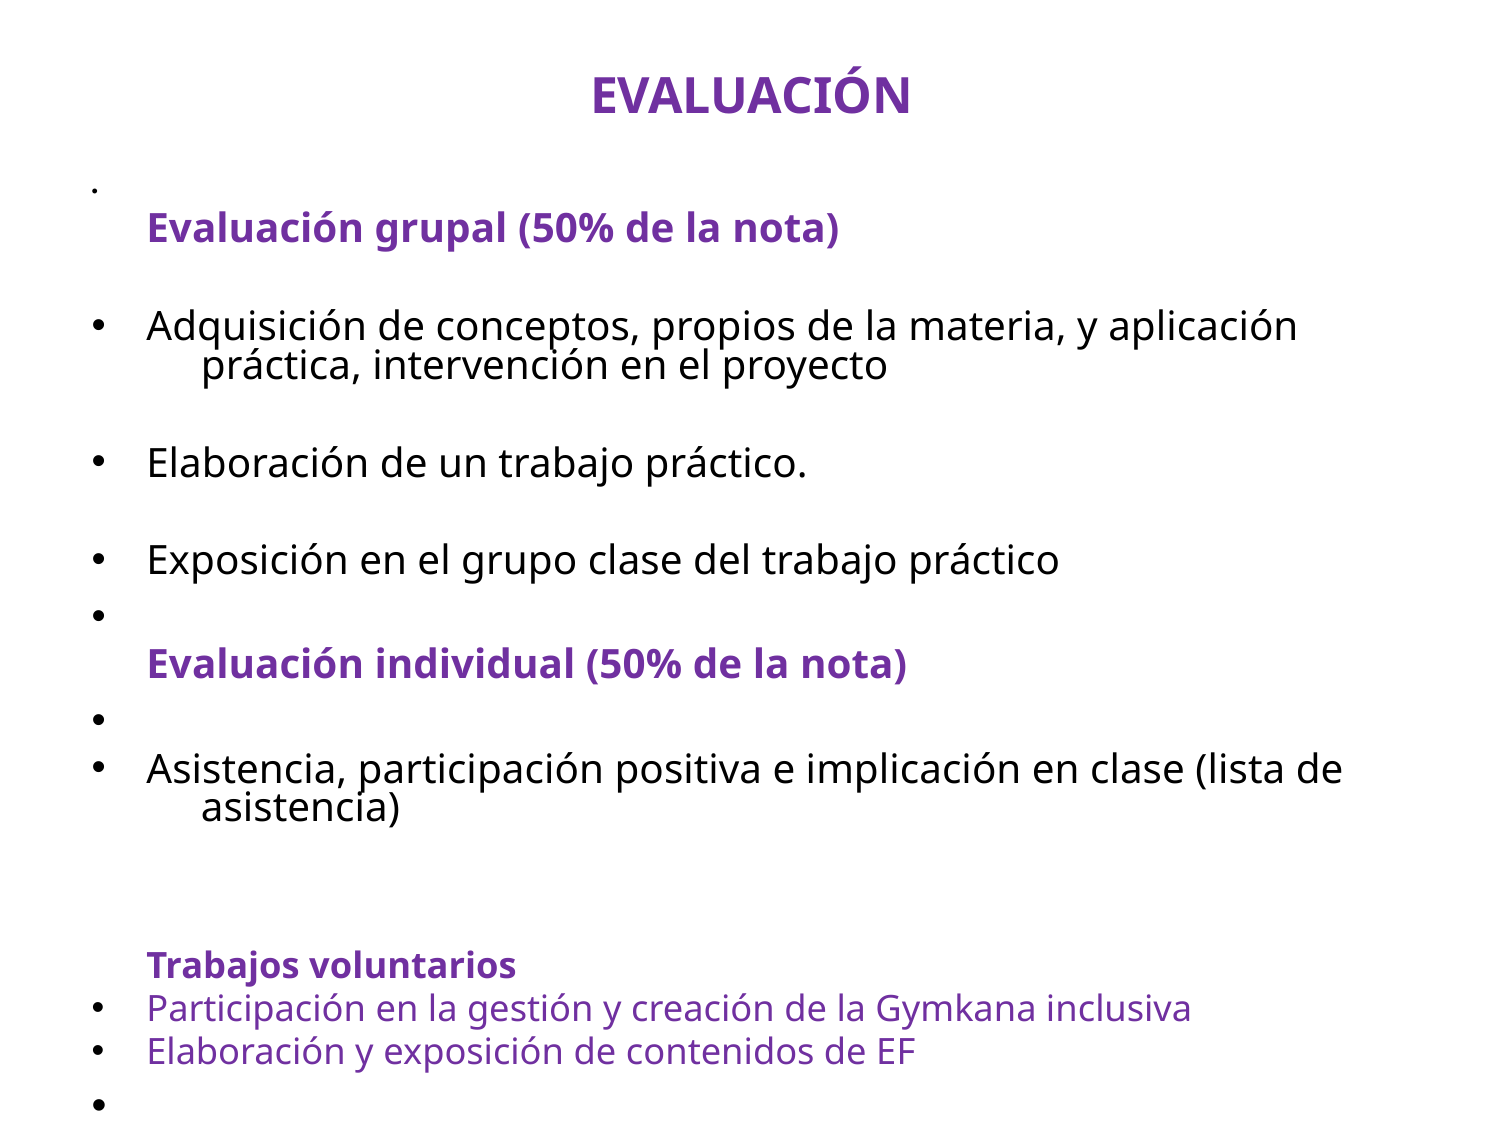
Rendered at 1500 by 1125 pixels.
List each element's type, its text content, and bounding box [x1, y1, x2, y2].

title EVALUACIÓN [76, 0, 1427, 172]
list Evaluación grupal (50% de la nota) Adquisición de conceptos, propios de la materia, y aplicación práctica, intervención en el proyecto Elaboración de un trabajo práctico. Exposición en el grupo clase del trabajo práctico Evaluación individual (50% de la nota) Asistencia, participación positiva e implicación en clase (lista de asistencia) Trabajos voluntarios Participación en la gestión y creación de la Gymkana inclusiva Elaboración y exposición de contenidos de EF [76, 172, 1427, 1083]
